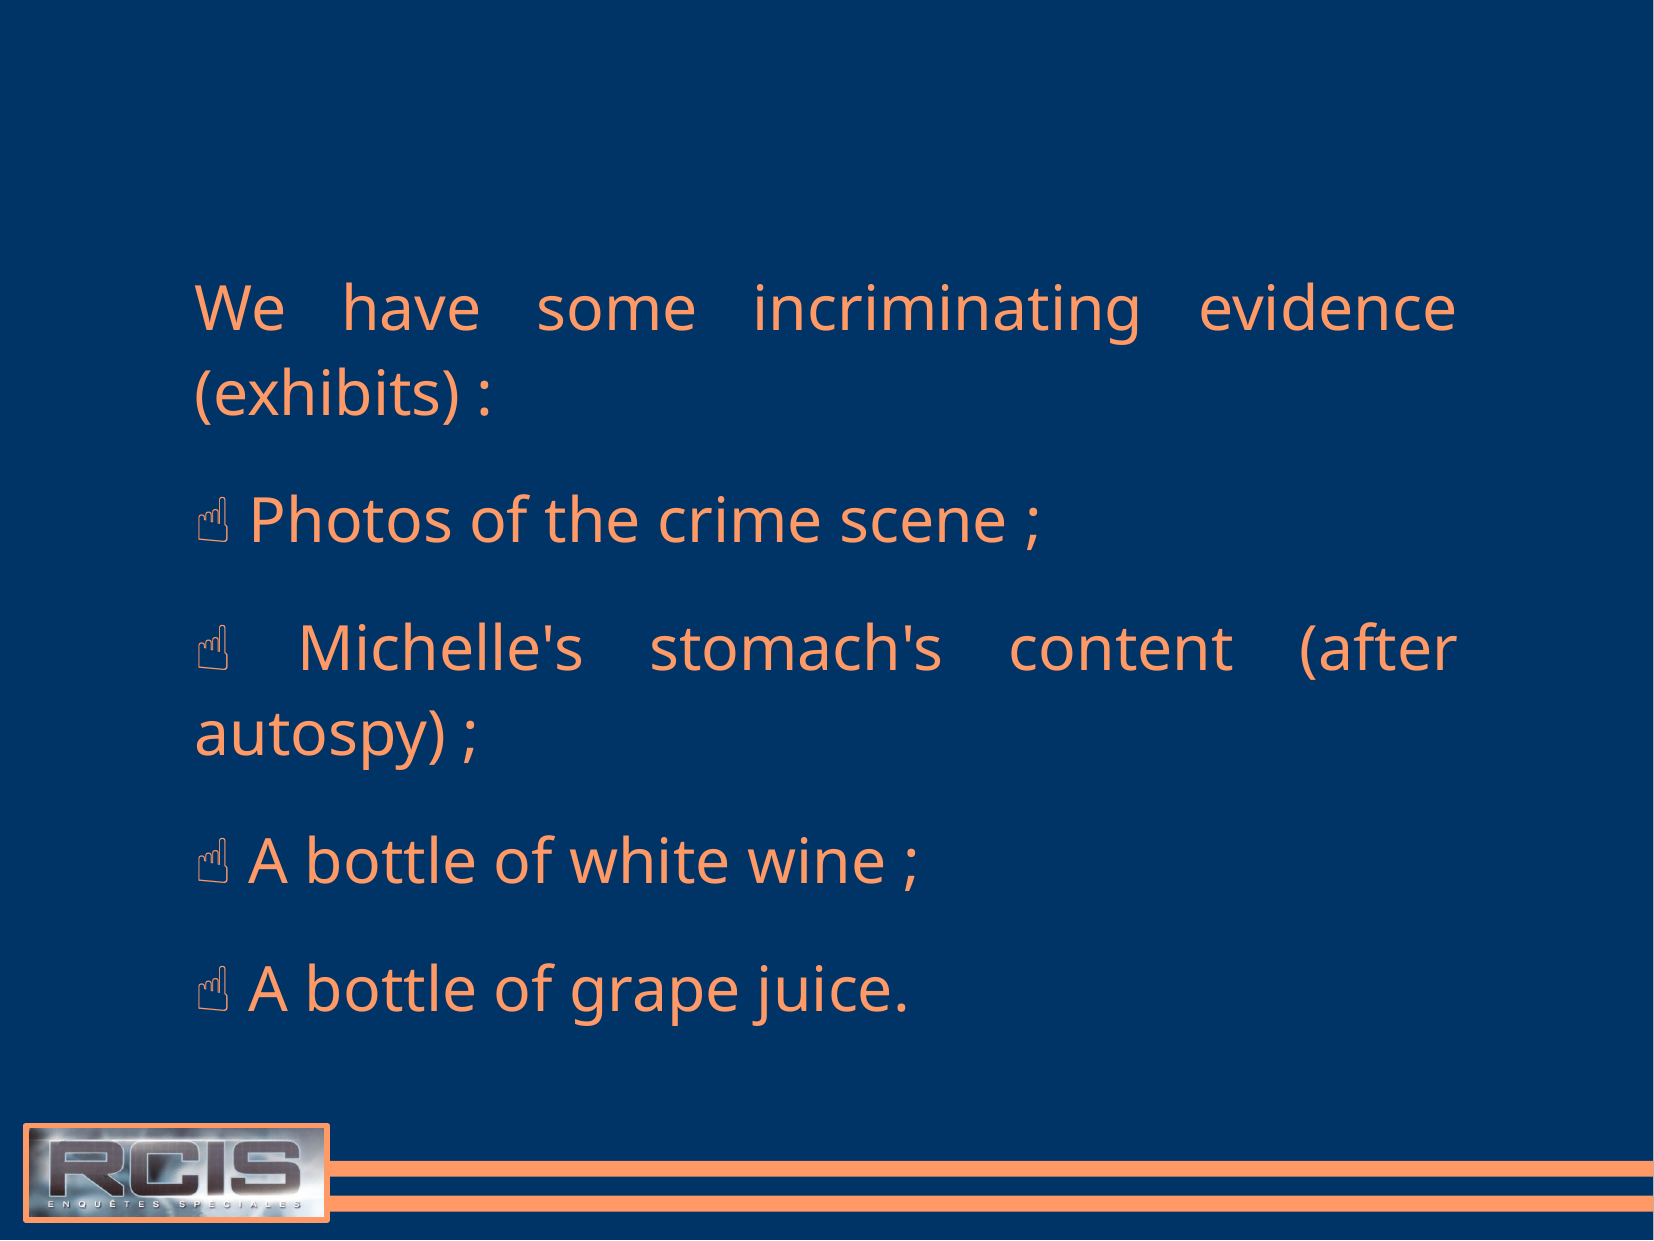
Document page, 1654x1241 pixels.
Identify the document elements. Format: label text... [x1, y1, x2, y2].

text_box We have some incriminating evidence (exhibits) :  Photos of the crime scene ;  Michelle's stomach's content (after autospy) ;  A bottle of white wine ;  A bottle of grape juice. [179, 256, 1475, 1064]
picture [28, 1128, 325, 1218]
